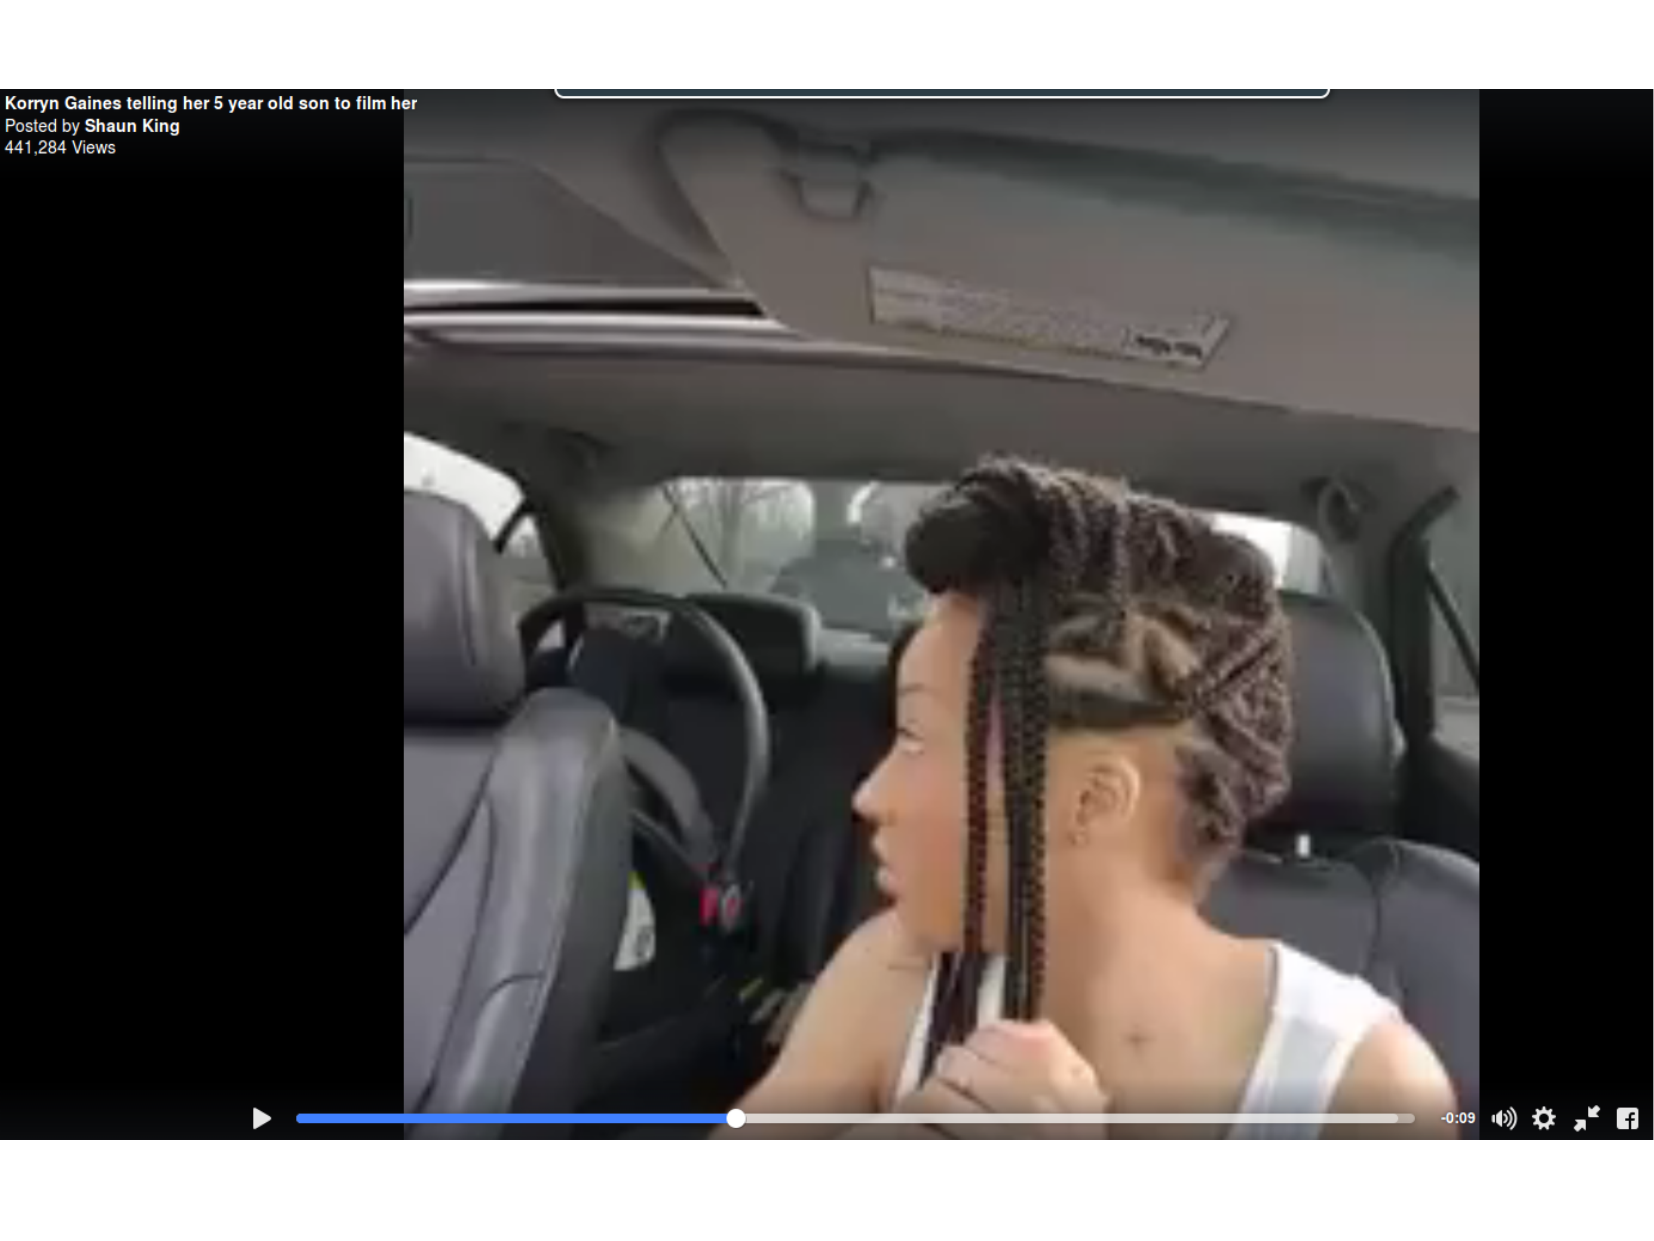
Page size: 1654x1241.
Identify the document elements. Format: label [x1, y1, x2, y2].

picture [0, 89, 1654, 1140]
